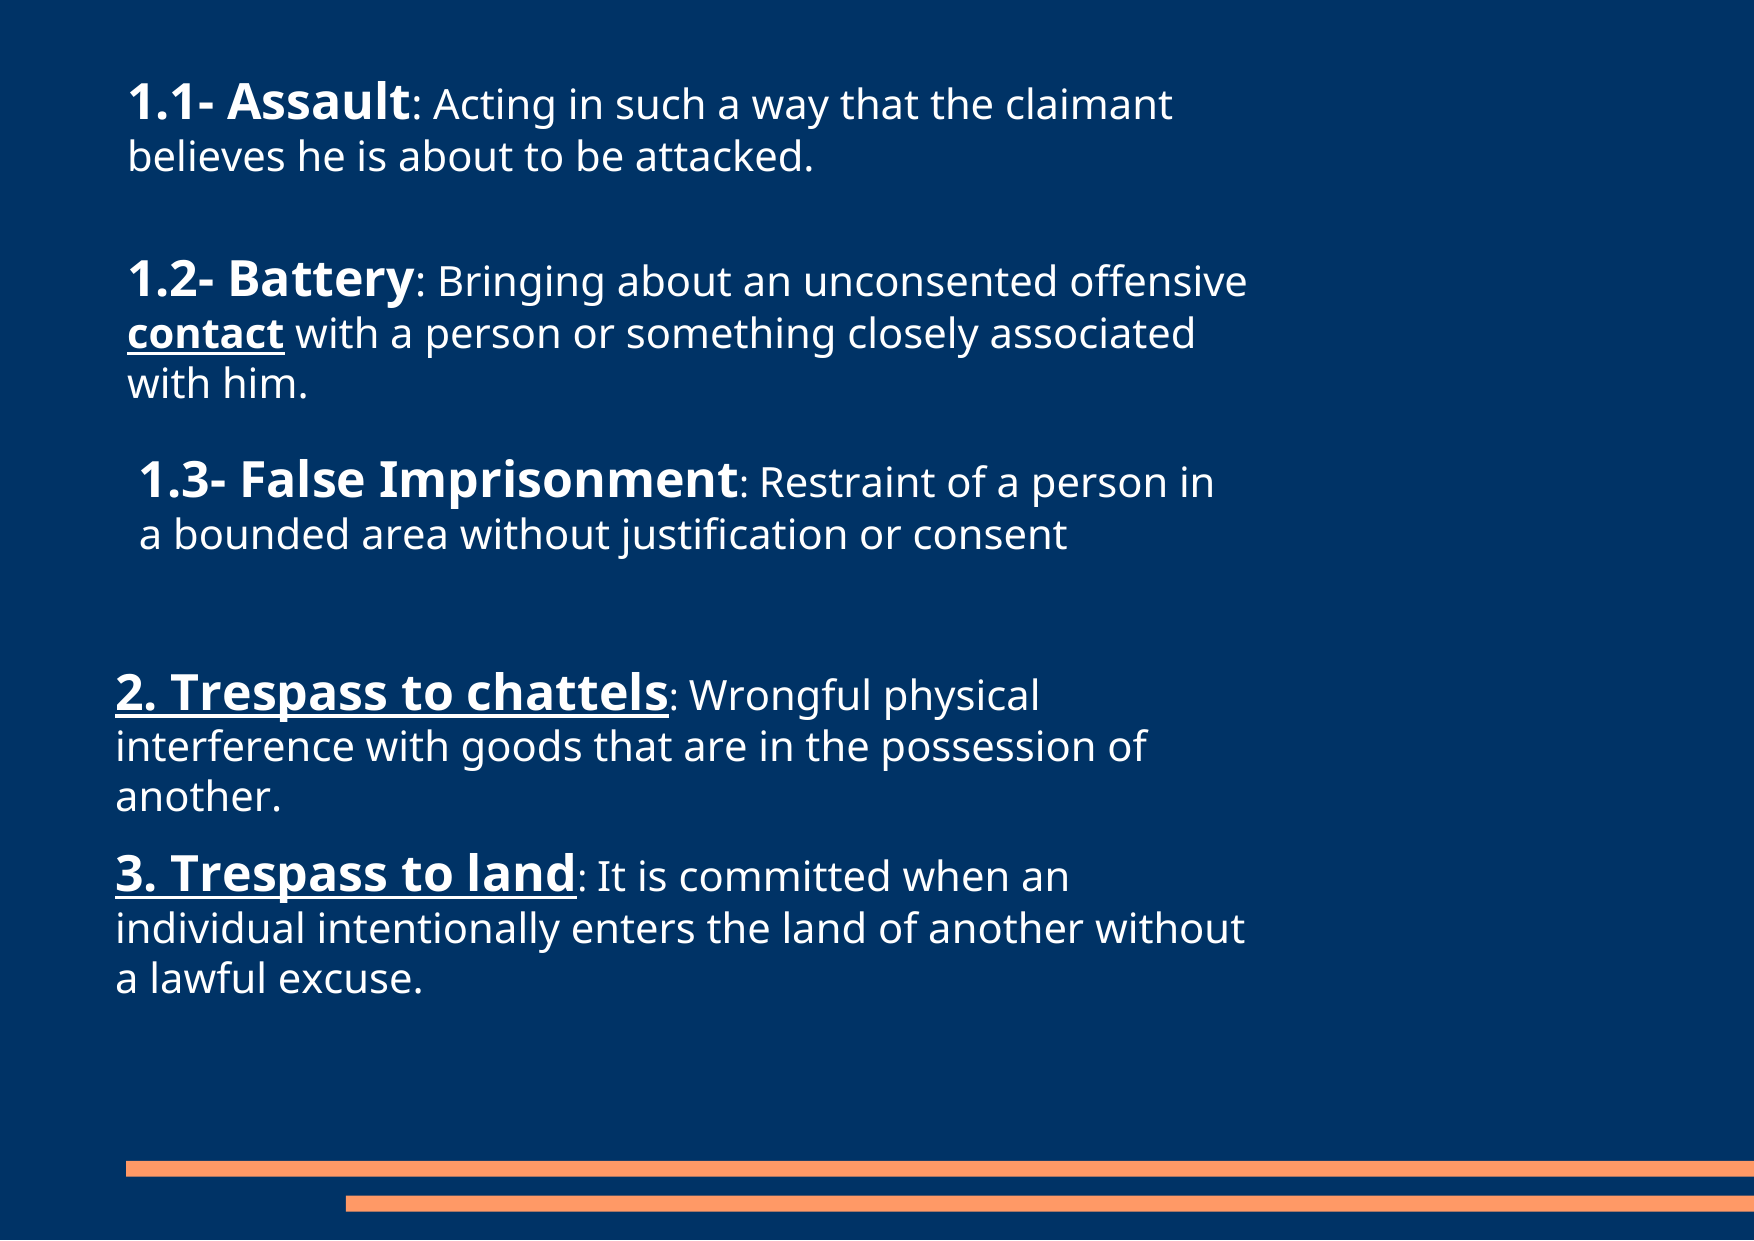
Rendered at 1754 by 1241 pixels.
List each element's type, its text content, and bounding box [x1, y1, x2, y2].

text_box 3. Trespass to land: It is committed when an individual intentionally enters the land of another without a lawful excuse. [100, 826, 1270, 1010]
text_box 1.2- Battery: Bringing about an unconsented offensive contact with a person or something closely associated with him. [112, 231, 1282, 415]
text_box 1.1- Assault: Acting in such a way that the claimant believes he is about to be attacked. [112, 54, 1341, 188]
text_box 1.3- False Imprisonment: Restraint of a person in a bounded area without justification or consent [123, 432, 1247, 566]
text_box 2. Trespass to chattels: Wrongful physical interference with goods that are in the possession of another. [100, 645, 1258, 826]
